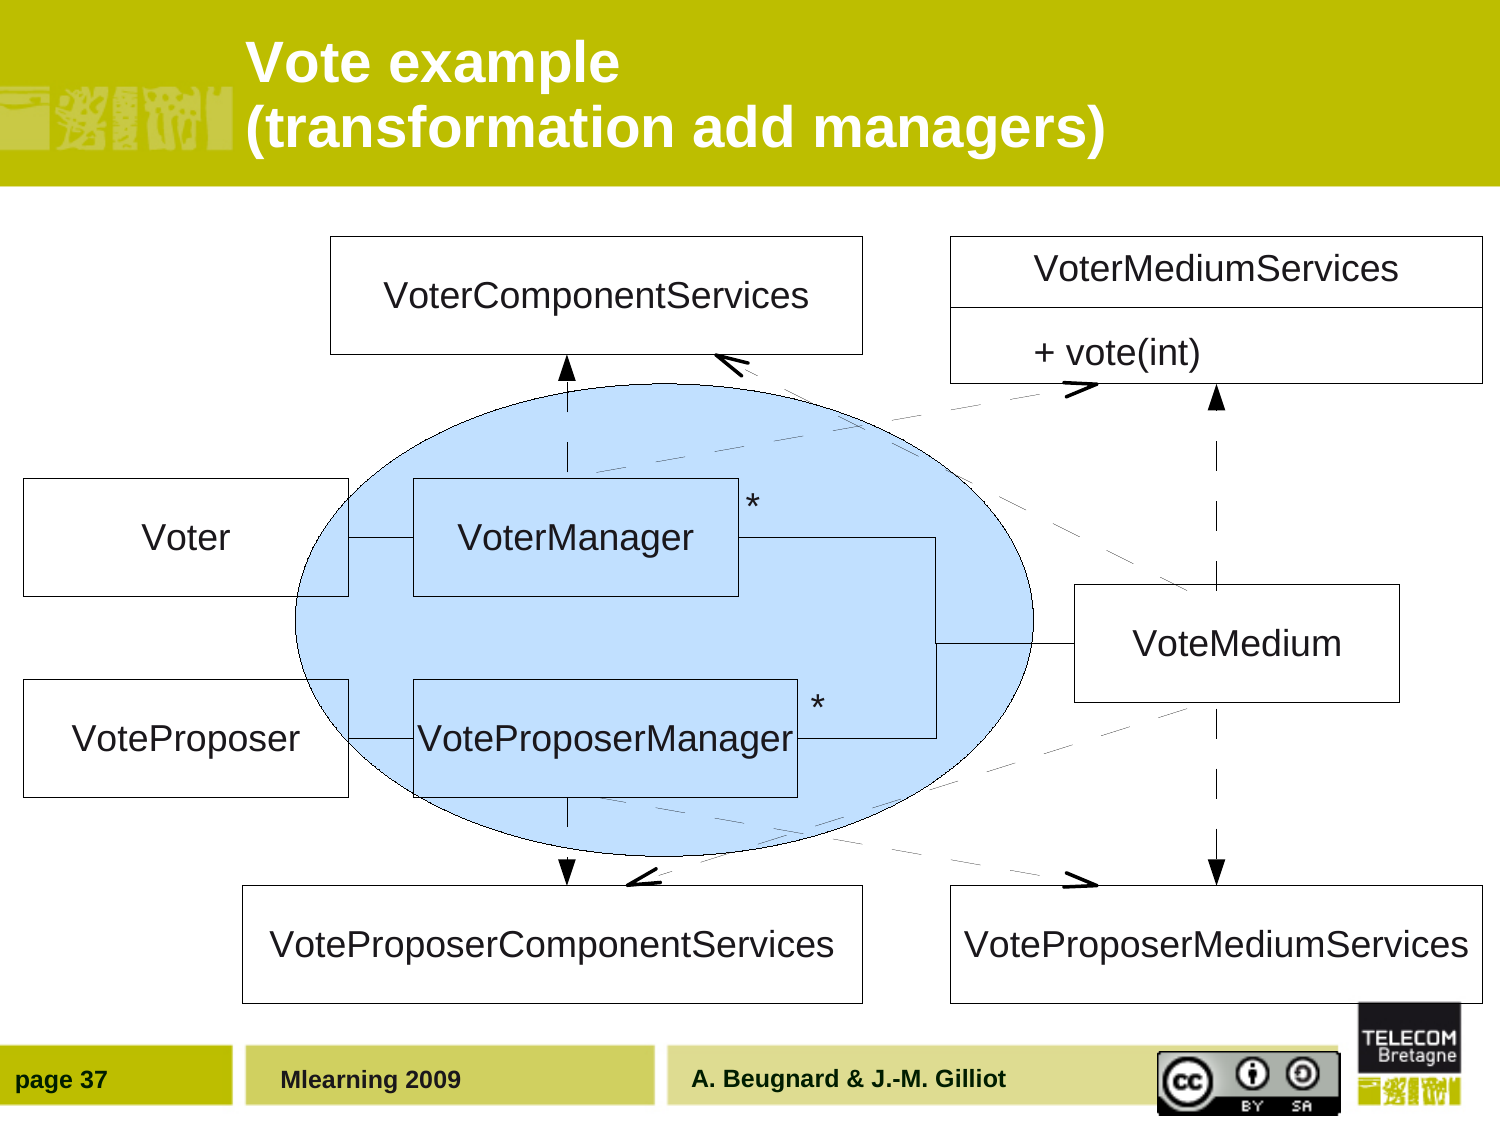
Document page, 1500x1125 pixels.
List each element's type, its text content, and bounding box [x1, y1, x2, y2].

text_box VoteMedium [1074, 584, 1400, 703]
text_box [421, 644, 1032, 857]
text_box [349, 383, 1034, 643]
text_box Voter [23, 478, 349, 597]
text_box VoteProposerManager [413, 679, 798, 798]
text_box [349, 739, 413, 794]
text_box * [730, 478, 776, 536]
text_box VoteProposerComponentServices [242, 885, 863, 1004]
text_box VoterComponentServices [330, 236, 863, 355]
picture [0, 0, 1500, 1125]
text_box VoterMediumServices + vote(int) [950, 308, 1483, 384]
text_box * [795, 679, 841, 737]
text_box VoterManager [413, 478, 739, 597]
text_box VoteProposer [23, 679, 349, 798]
text_box [295, 538, 936, 738]
text_box VoteProposerMediumServices [950, 885, 1483, 1004]
title Vote example (transformation add managers) [245, 23, 1459, 166]
text_box VoterMediumServices + vote(int) [950, 236, 1483, 307]
